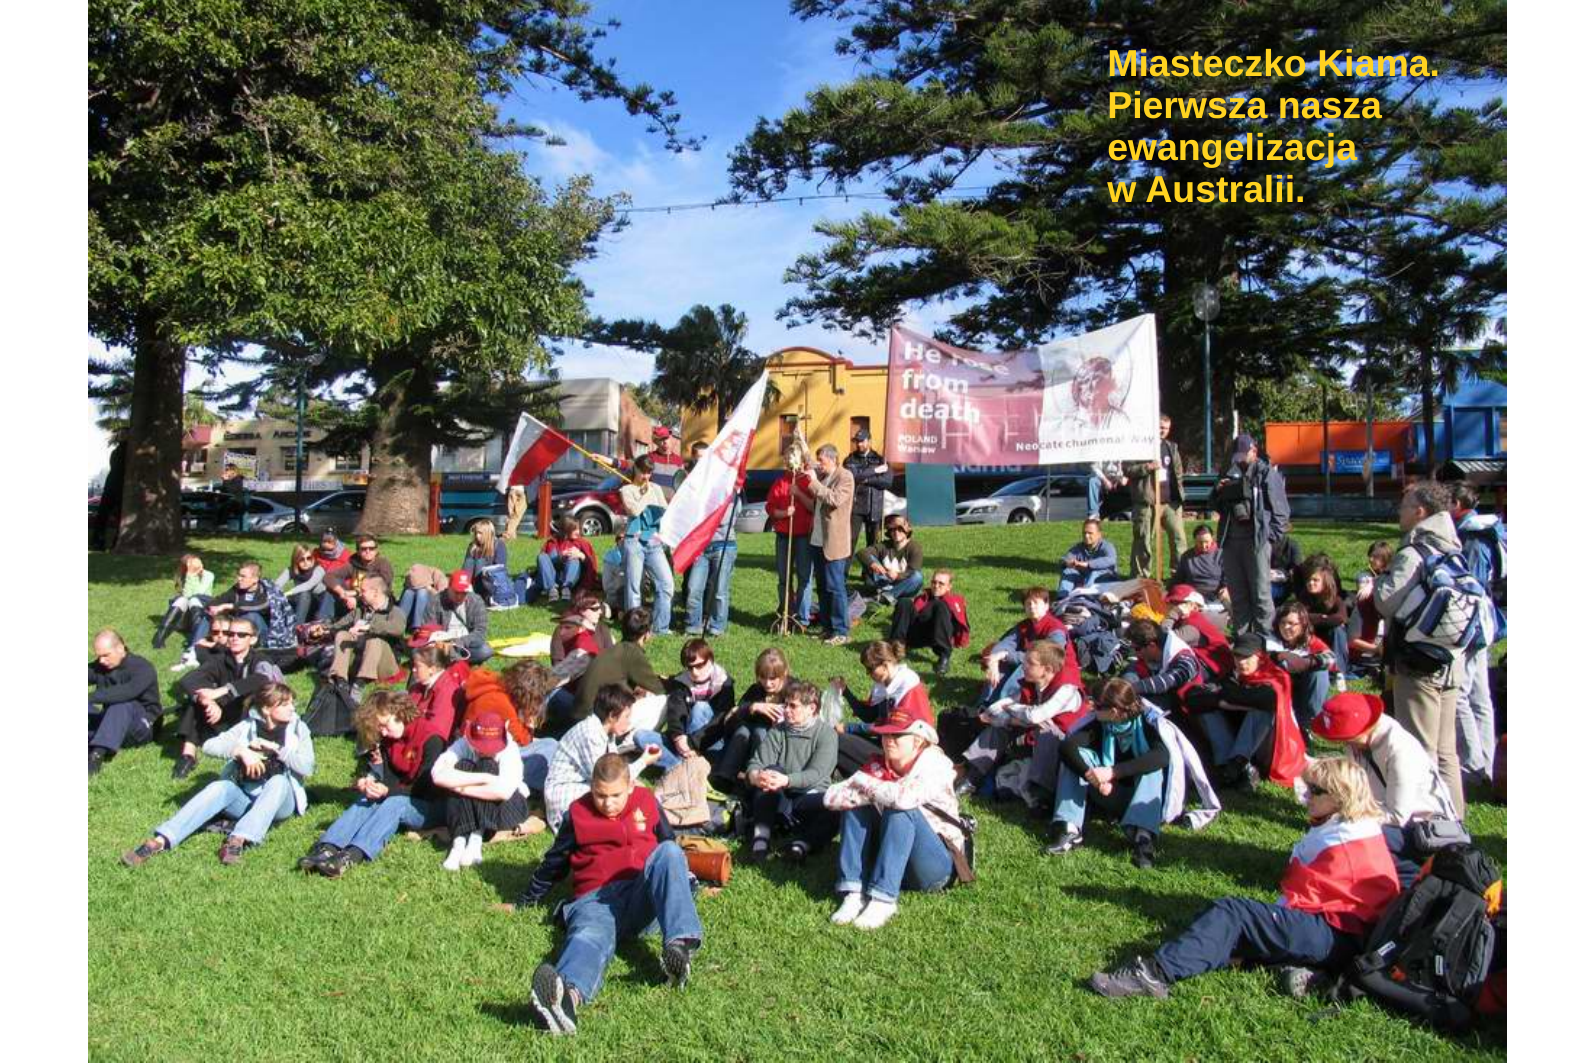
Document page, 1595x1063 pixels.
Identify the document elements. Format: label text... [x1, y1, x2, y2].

text_box Miasteczko Kiama. Pierwsza nasza ewangelizacja w Australii. [1092, 34, 1477, 223]
picture [88, 0, 1507, 1063]
